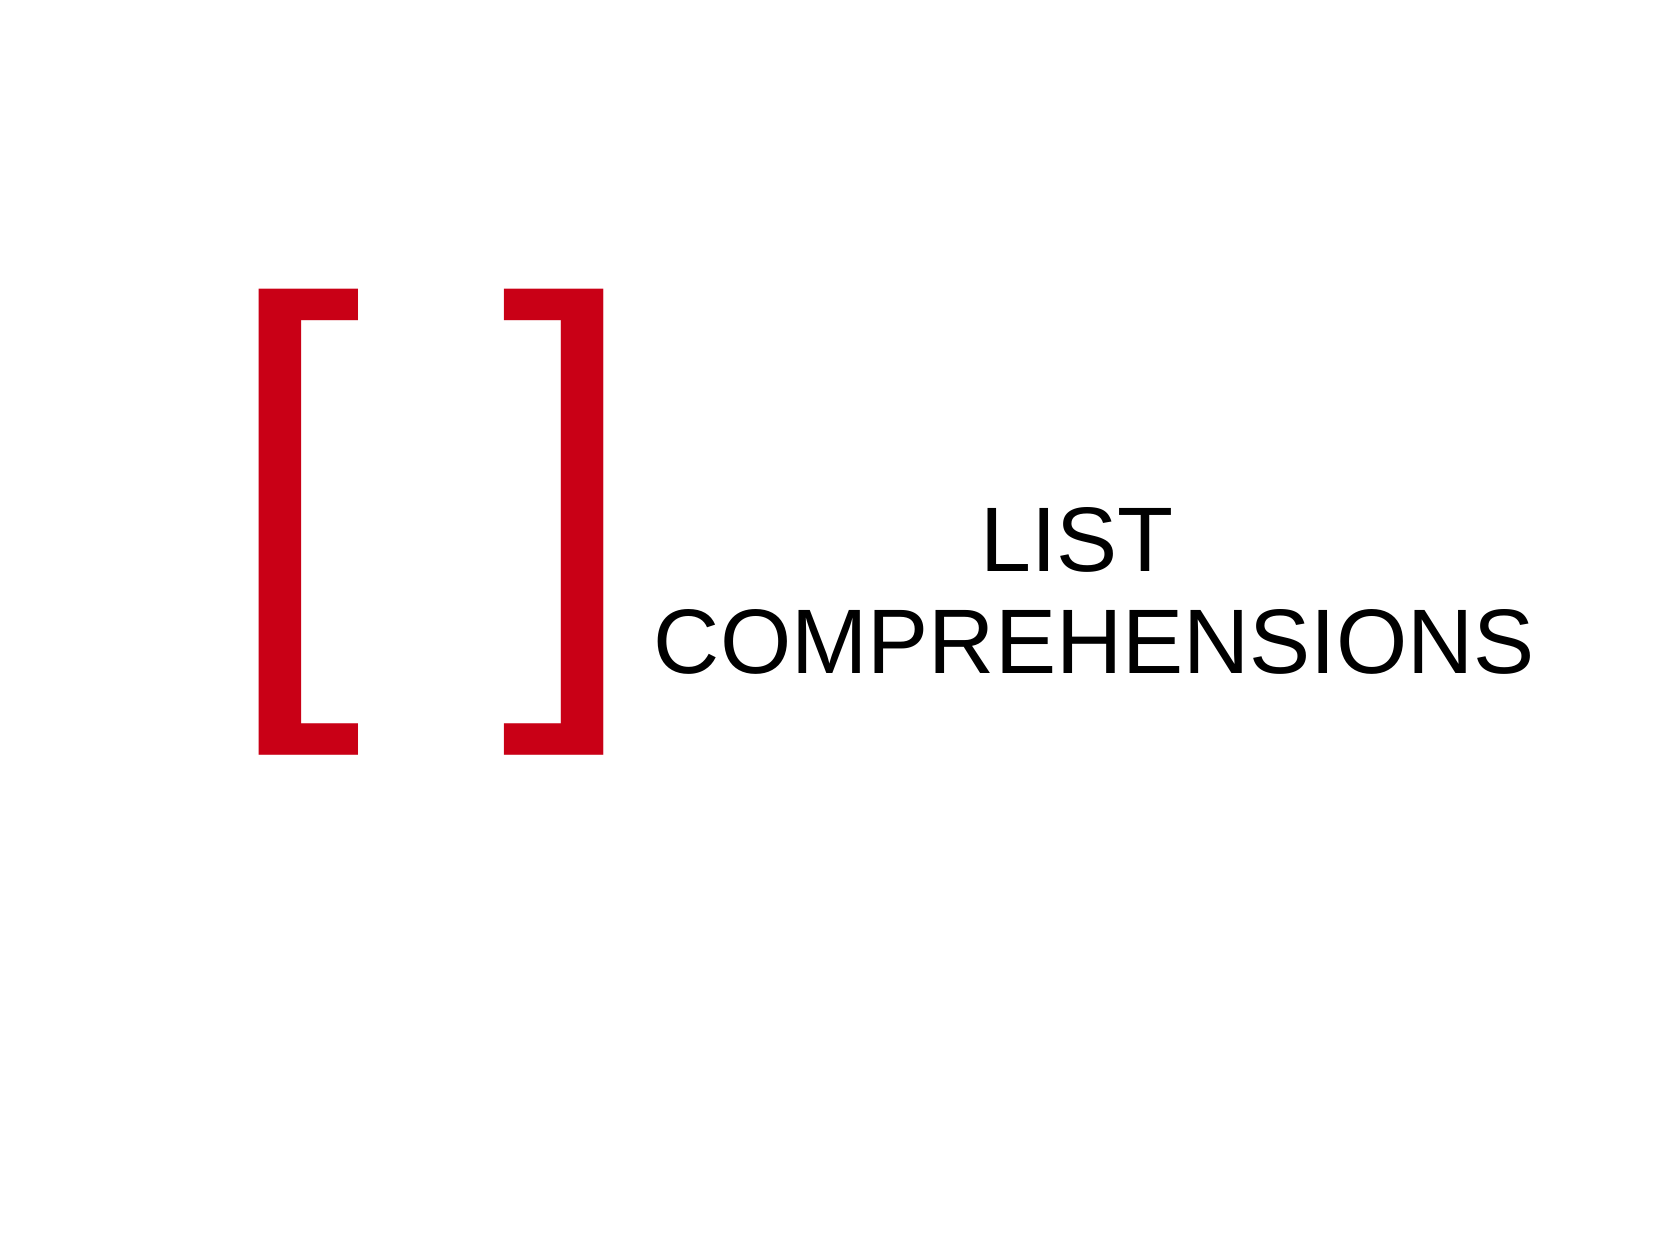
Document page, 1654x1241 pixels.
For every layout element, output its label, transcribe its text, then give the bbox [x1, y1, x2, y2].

title [ ] [112, 0, 752, 1024]
title LIST COMPREHENSIONS [548, 56, 1571, 1126]
